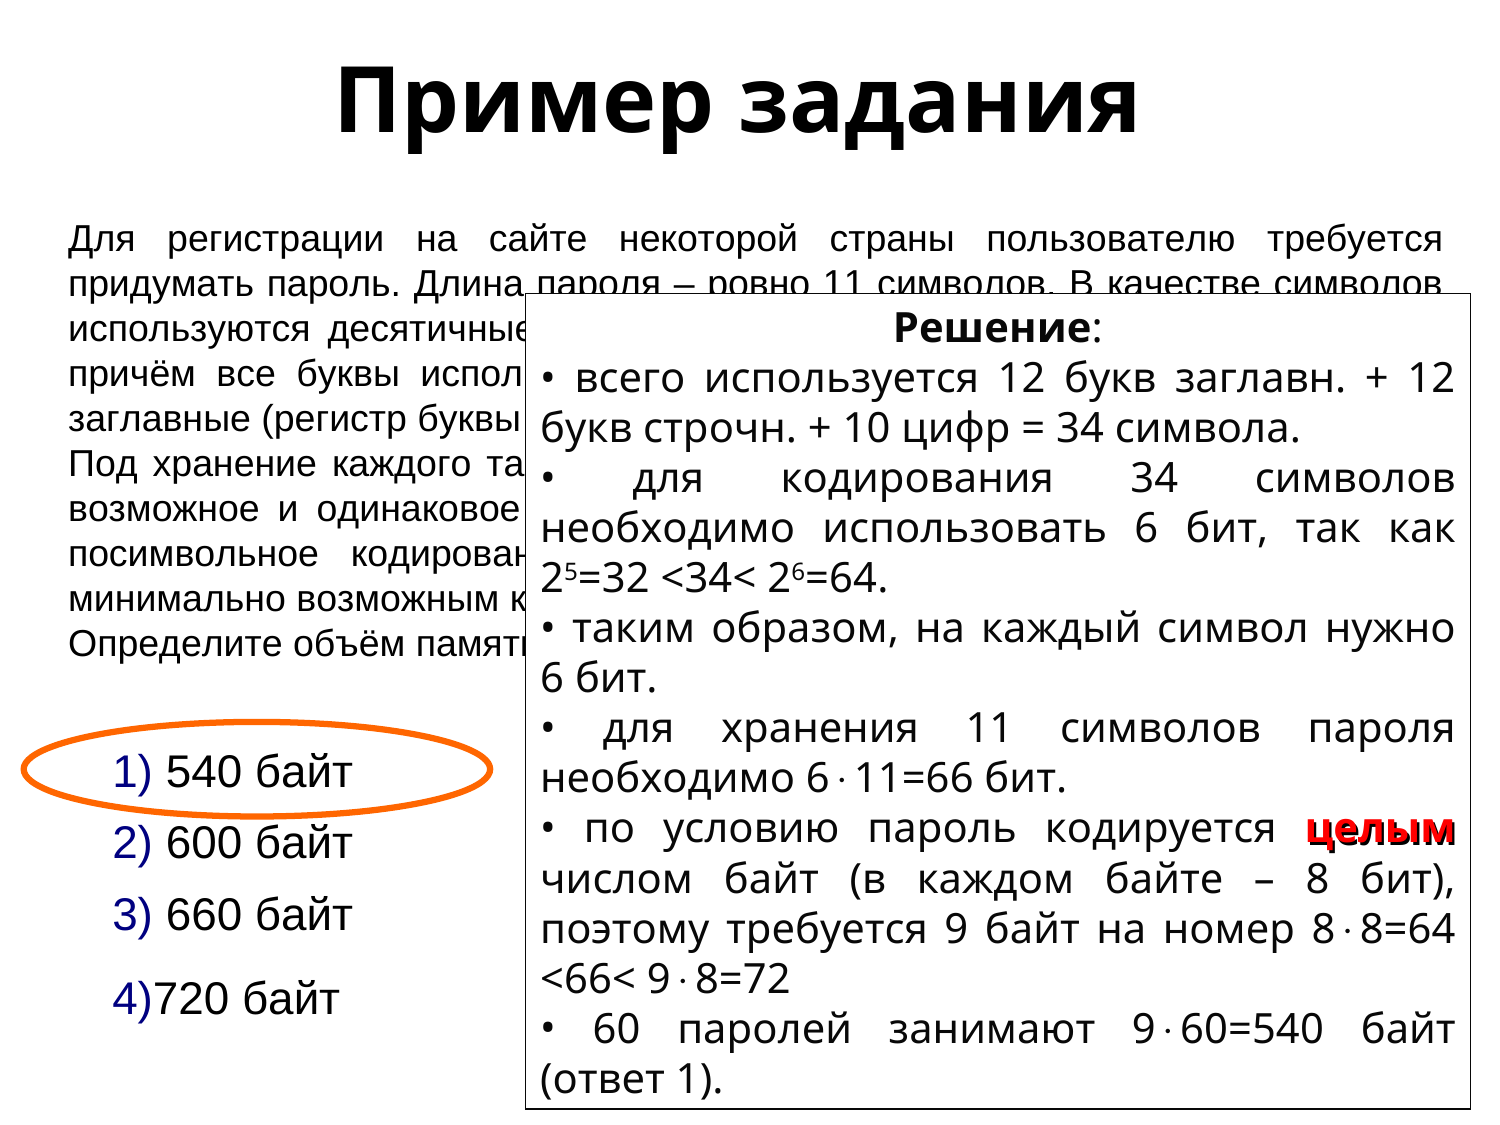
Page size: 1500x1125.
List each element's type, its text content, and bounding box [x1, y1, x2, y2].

text_box Решение: всего используется 12 букв заглавн. + 12 букв строчн. + 10 цифр = 34 символа. для кодирования 34 символов необходимо использовать 6 бит, так как 25=32 <34< 26=64. таким образом, на каждый символ нужно 6 бит. для хранения 11 символов пароля необходимо 611=66 бит. по условию пароль кодируется целым числом байт (в каждом байте – 8 бит), поэтому требуется 9 байт на номер 88=64 <66< 98=72 60 паролей занимают 960=540 байт (ответ 1). [525, 293, 1471, 1110]
title Пример задания [75, 33, 1426, 159]
text_box Для регистрации на сайте некоторой страны пользователю требуется придумать пароль. Длина пароля – ровно 11 символов. В качестве символов используются десятичные цифры и 12 различных букв местного алфавита, причём все буквы используются в двух начертаниях: как строчные, так и заглавные (регистр буквы имеет значение!). Под хранение каждого такого пароля на компьютере отводится минимально возможное и одинаковое целое количество байтов, при этом используется посимвольное кодирование и все символы кодируются одинаковым и минимально возможным количеством битов. Определите объём памяти, который занимает хранение 60 паролей. 540 байт 600 байт 660 байт 720 байт [53, 726, 486, 813]
text_box Для регистрации на сайте некоторой страны пользователю требуется придумать пароль. Длина пароля – ровно 11 символов. В качестве символов используются десятичные цифры и 12 различных букв местного алфавита, причём все буквы используются в двух начертаниях: как строчные, так и заглавные (регистр буквы имеет значение!). Под хранение каждого такого пароля на компьютере отводится минимально возможное и одинаковое целое количество байтов, при этом используется посимвольное кодирование и все символы кодируются одинаковым и минимально возможным количеством битов. Определите объём памяти, который занимает хранение 60 паролей. 540 байт 600 байт 660 байт 720 байт [53, 206, 1459, 1083]
